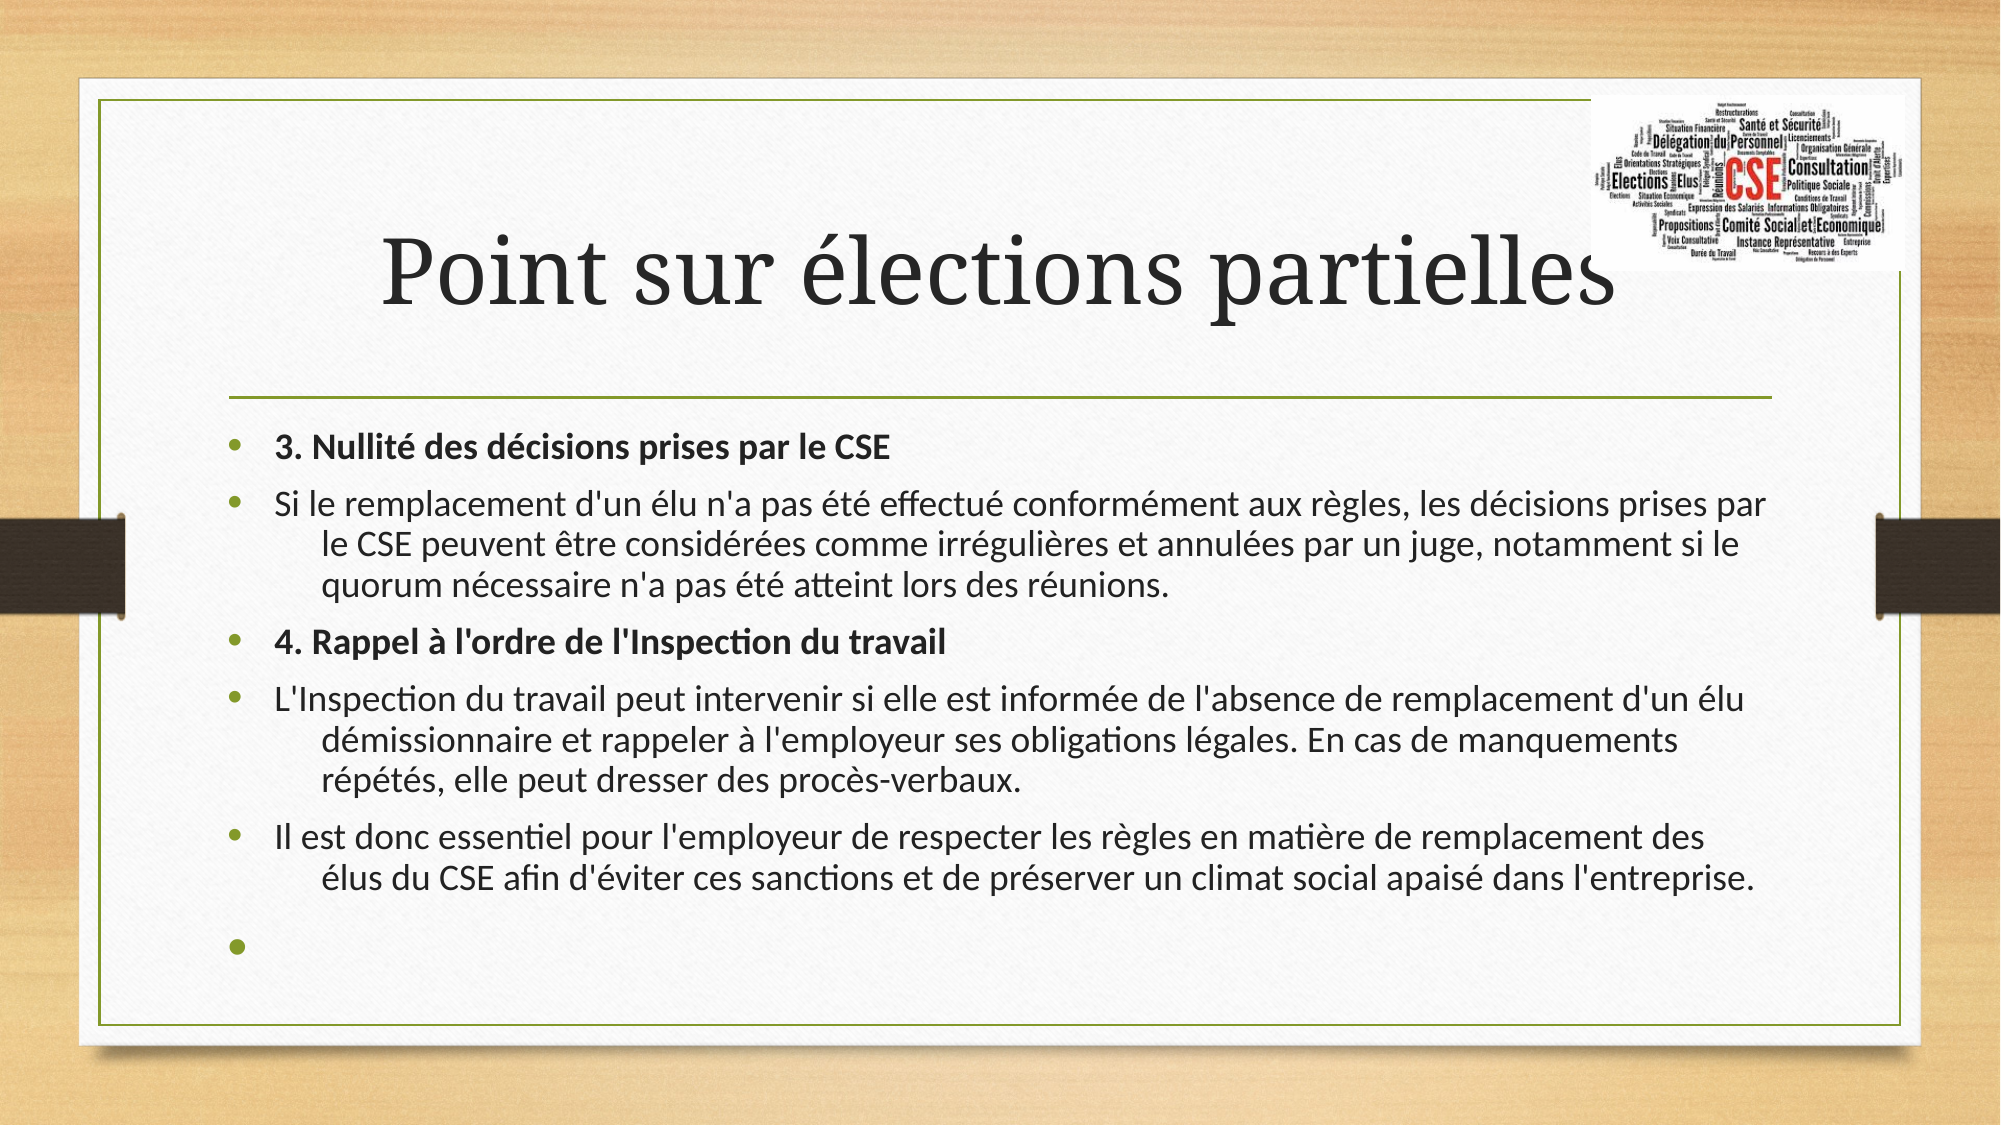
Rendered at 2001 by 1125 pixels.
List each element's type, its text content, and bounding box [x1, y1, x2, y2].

list 3. Nullité des décisions prises par le CSE Si le remplacement d'un élu n'a pas été effectué conformément aux règles, les décisions prises par le CSE peuvent être considérées comme irrégulières et annulées par un juge, notamment si le quorum nécessaire n'a pas été atteint lors des réunions. 4. Rappel à l'ordre de l'Inspection du travail L'Inspection du travail peut intervenir si elle est informée de l'absence de remplacement d'un élu démissionnaire et rappeler à l'employeur ses obligations légales. En cas de manquements répétés, elle peut dresser des procès-verbaux. Il est donc essentiel pour l'employeur de respecter les règles en matière de remplacement des élus du CSE afin d'éviter ces sanctions et de préserver un climat social apaisé dans l'entreprise. [212, 419, 1788, 964]
title Point sur élections partielles [212, 161, 1788, 376]
picture [1591, 95, 1905, 271]
